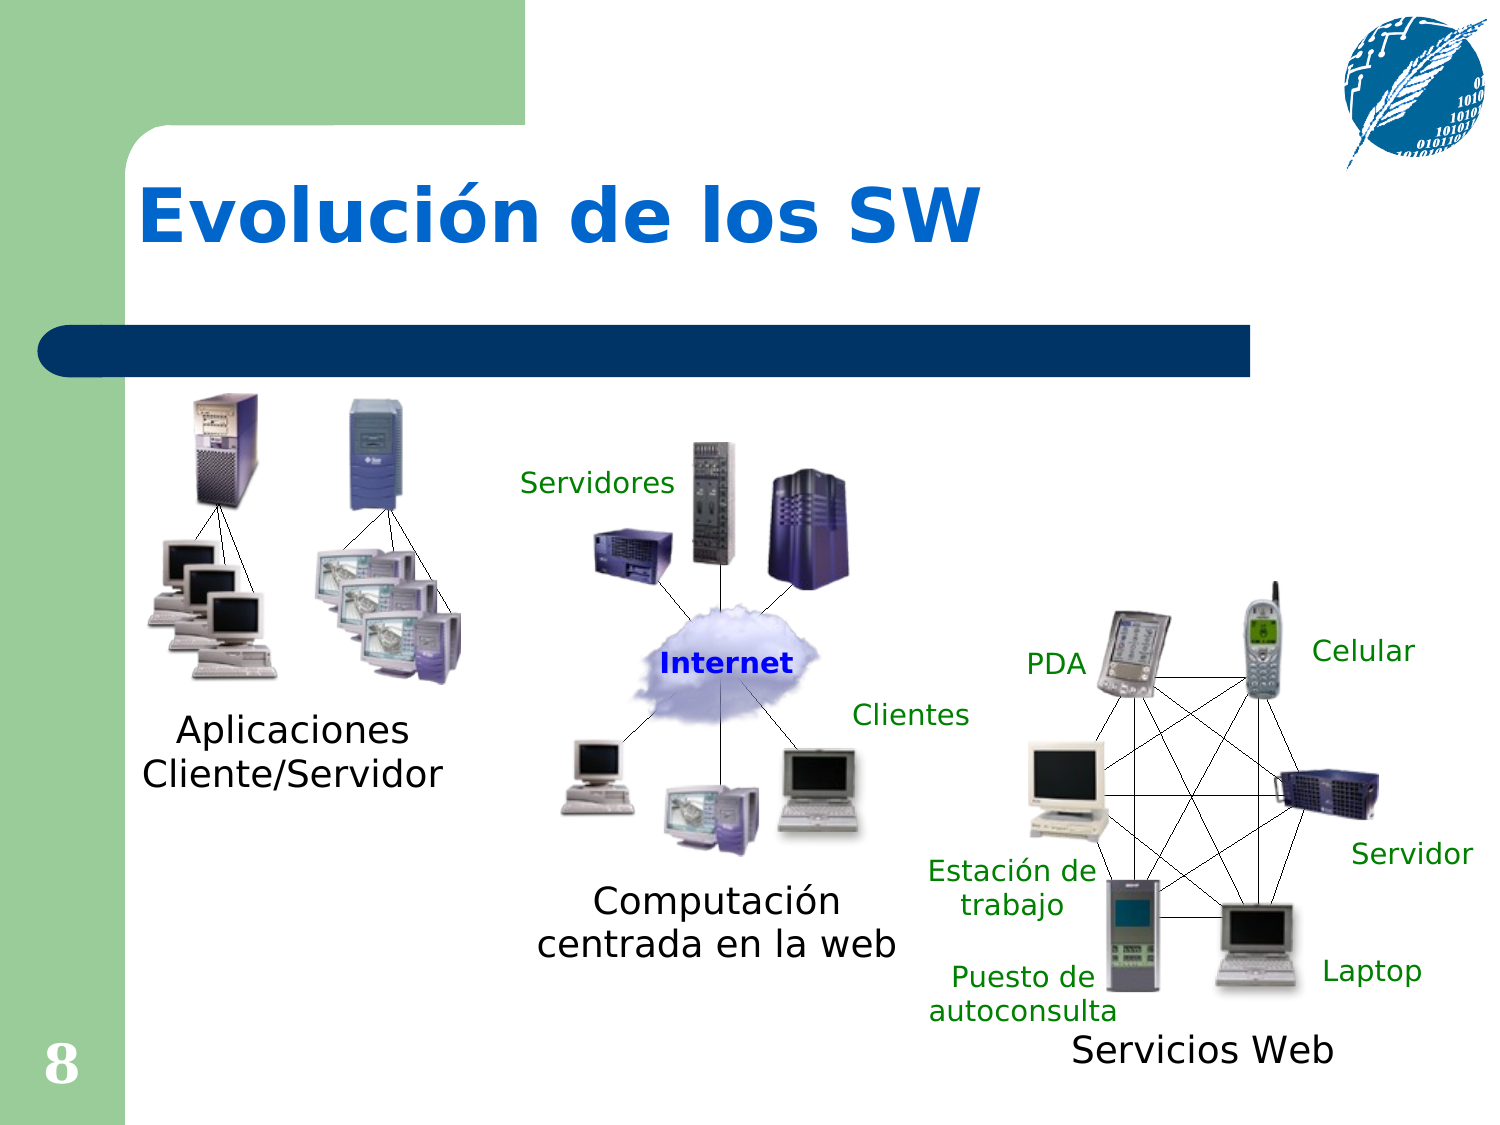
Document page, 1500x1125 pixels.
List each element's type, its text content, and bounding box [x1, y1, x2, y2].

picture [1436, 127, 1450, 136]
text_box Servidor [1336, 829, 1489, 879]
picture [1416, 140, 1425, 149]
text_box Laptop [1307, 946, 1438, 996]
text_box Servidores [505, 459, 691, 509]
text_box Aplicaciones Cliente/Servidor [117, 701, 469, 814]
text_box Puesto de autoconsulta [913, 952, 1134, 1037]
text_box Internet [644, 638, 809, 689]
text_box Estación de trabajo [912, 846, 1113, 931]
title Evolución de los SW [136, 136, 1414, 301]
picture [145, 393, 461, 685]
text_box Clientes [837, 690, 986, 740]
picture [559, 442, 869, 857]
picture [1028, 581, 1379, 1002]
text_box Celular [1297, 627, 1431, 708]
picture [1341, 15, 1487, 172]
picture [1427, 138, 1431, 148]
text_box Computación centrada en la web [500, 872, 935, 975]
text_box Servicios Web [925, 1021, 1482, 1112]
picture [1433, 139, 1440, 147]
text_box PDA [1011, 640, 1102, 690]
